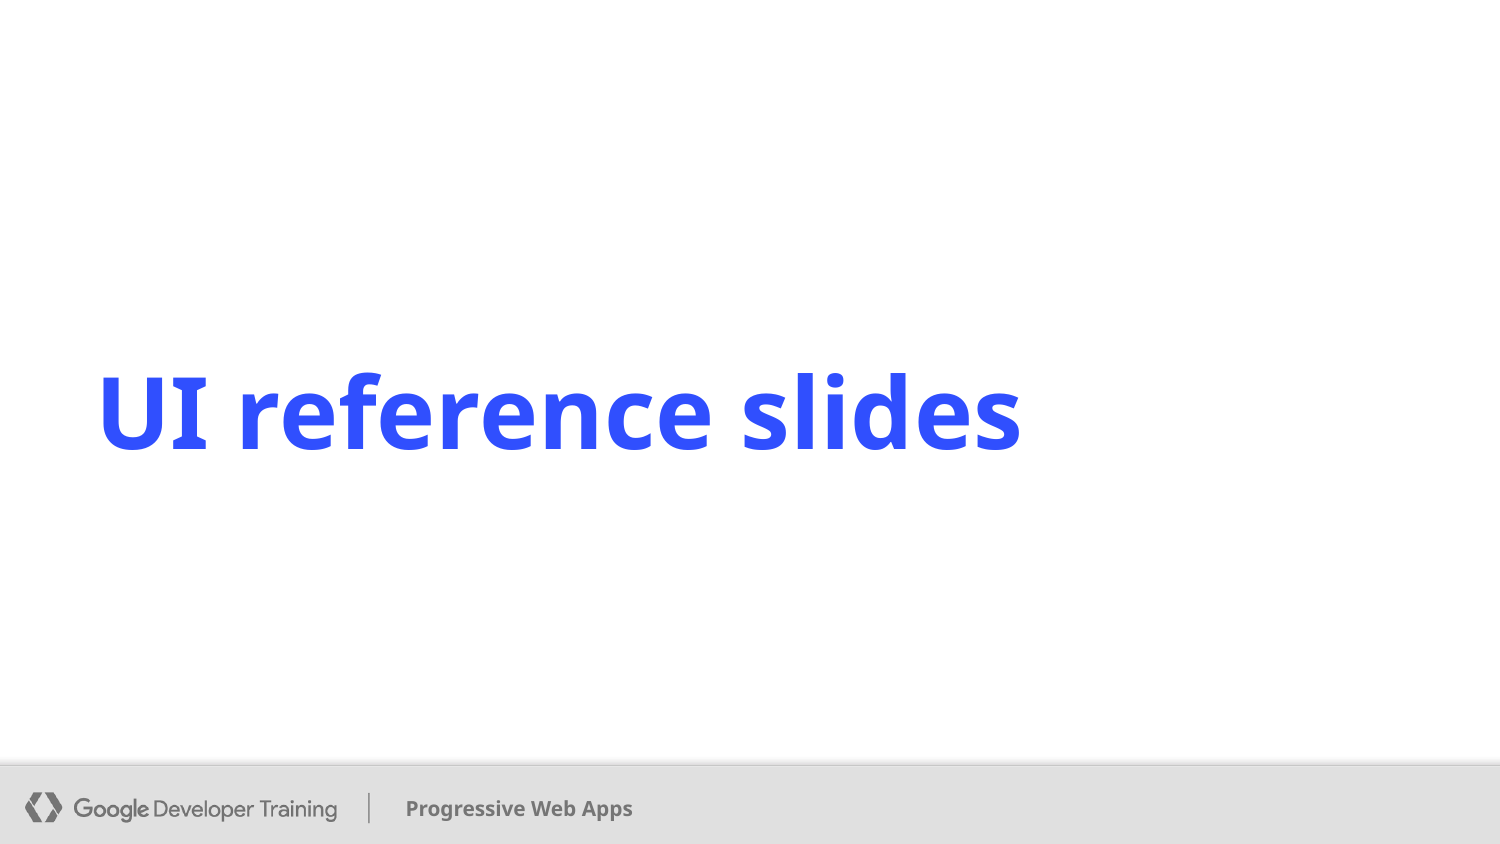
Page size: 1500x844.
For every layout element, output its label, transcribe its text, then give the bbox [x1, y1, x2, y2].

title UI reference slides [80, 73, 1125, 745]
picture [0, 0, 1500, 844]
